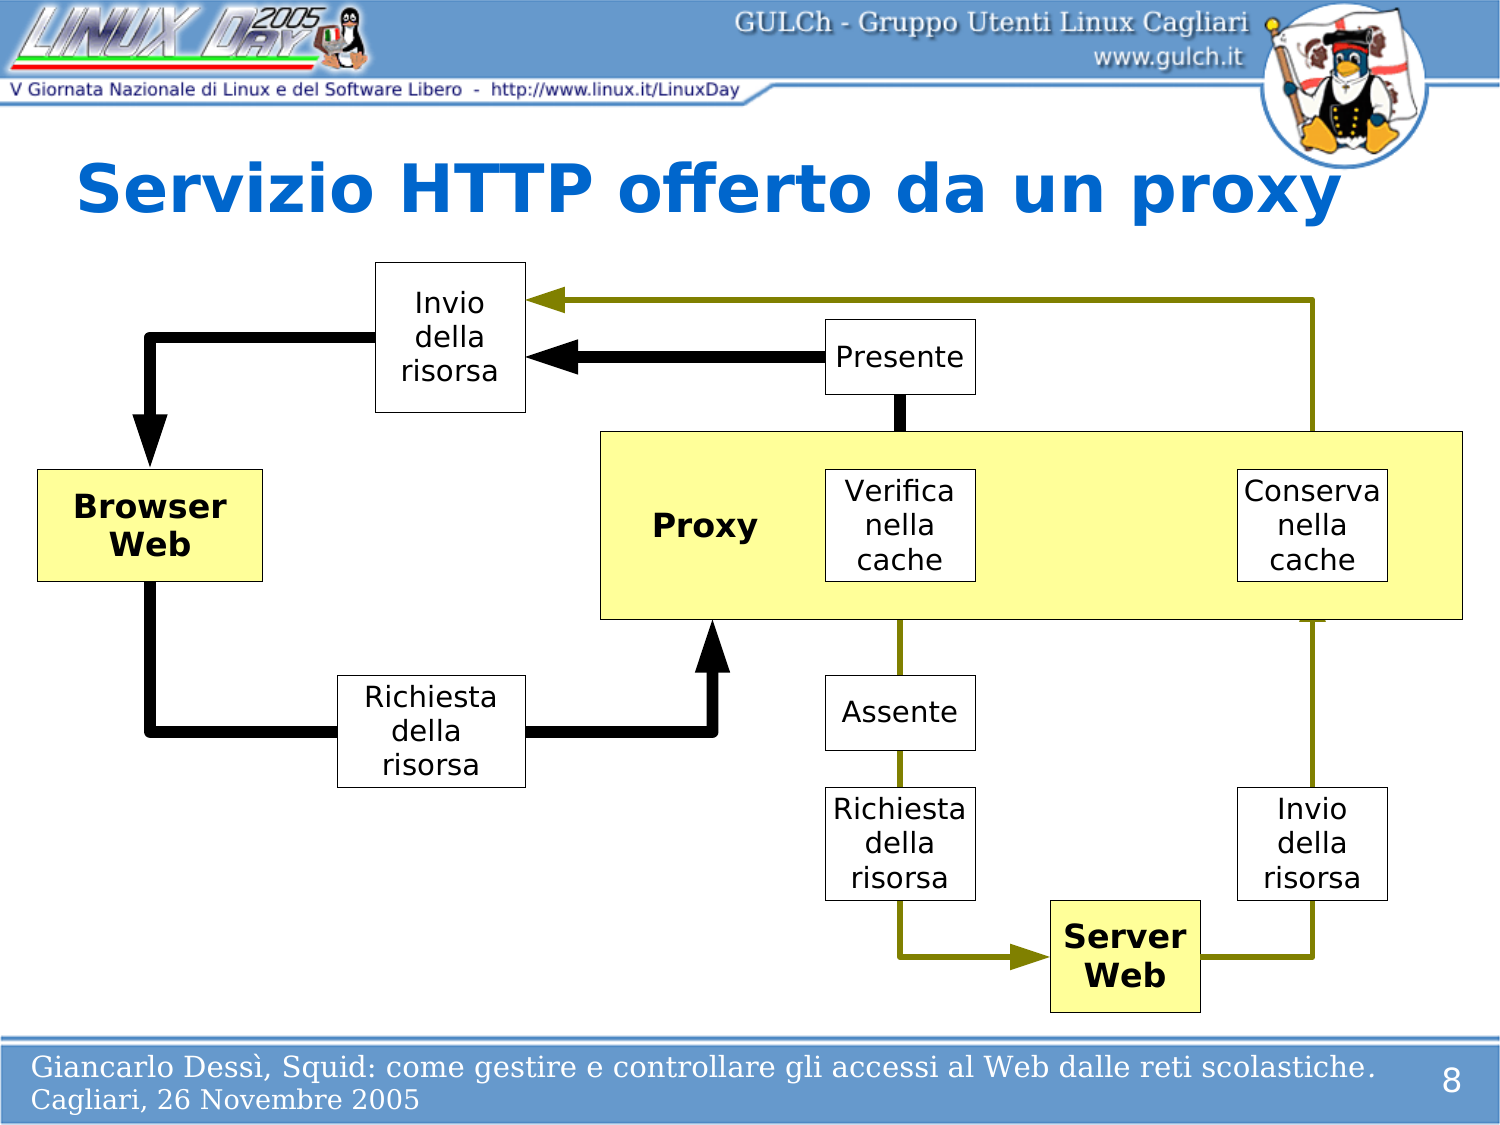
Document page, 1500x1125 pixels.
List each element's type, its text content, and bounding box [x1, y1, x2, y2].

text_box Servizio HTTP offerto da un proxy [75, 150, 1348, 229]
text_box Invio della risorsa [1237, 787, 1388, 901]
text_box Verifica nella cache [825, 469, 976, 582]
text_box Assente [825, 675, 976, 751]
text_box Presente [825, 319, 976, 395]
text_box Invio della risorsa [375, 262, 526, 413]
text_box Server Web [1050, 900, 1201, 1013]
text_box Richiesta della risorsa [825, 787, 976, 901]
text_box Richiesta della risorsa [337, 675, 526, 788]
picture [0, 0, 1500, 1125]
text_box Conserva nella cache [1237, 469, 1388, 582]
text_box Proxy [600, 431, 1463, 620]
text_box Browser Web [37, 469, 263, 582]
